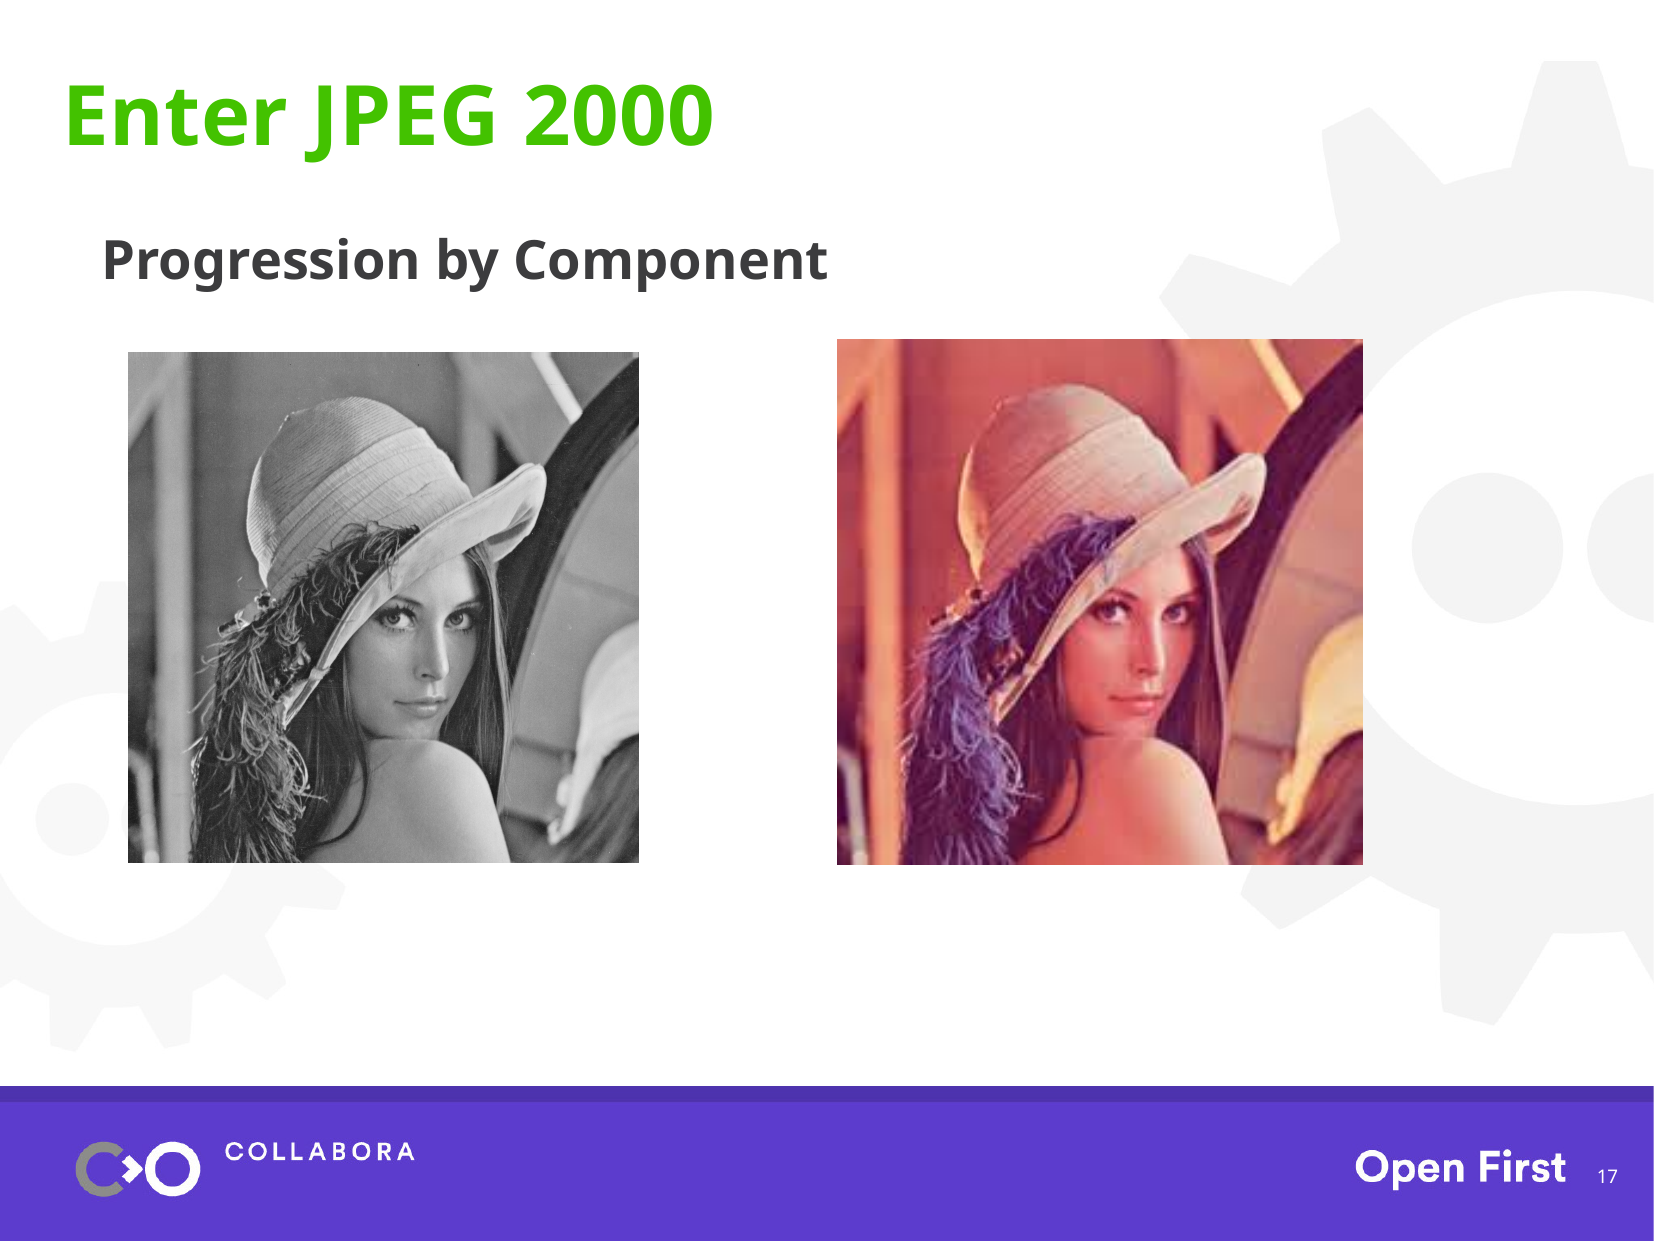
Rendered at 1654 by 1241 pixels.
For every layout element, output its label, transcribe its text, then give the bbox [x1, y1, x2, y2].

list Progression by Component [30, 225, 1602, 940]
title Enter JPEG 2000 [62, 62, 1638, 138]
picture [0, 0, 1654, 1241]
